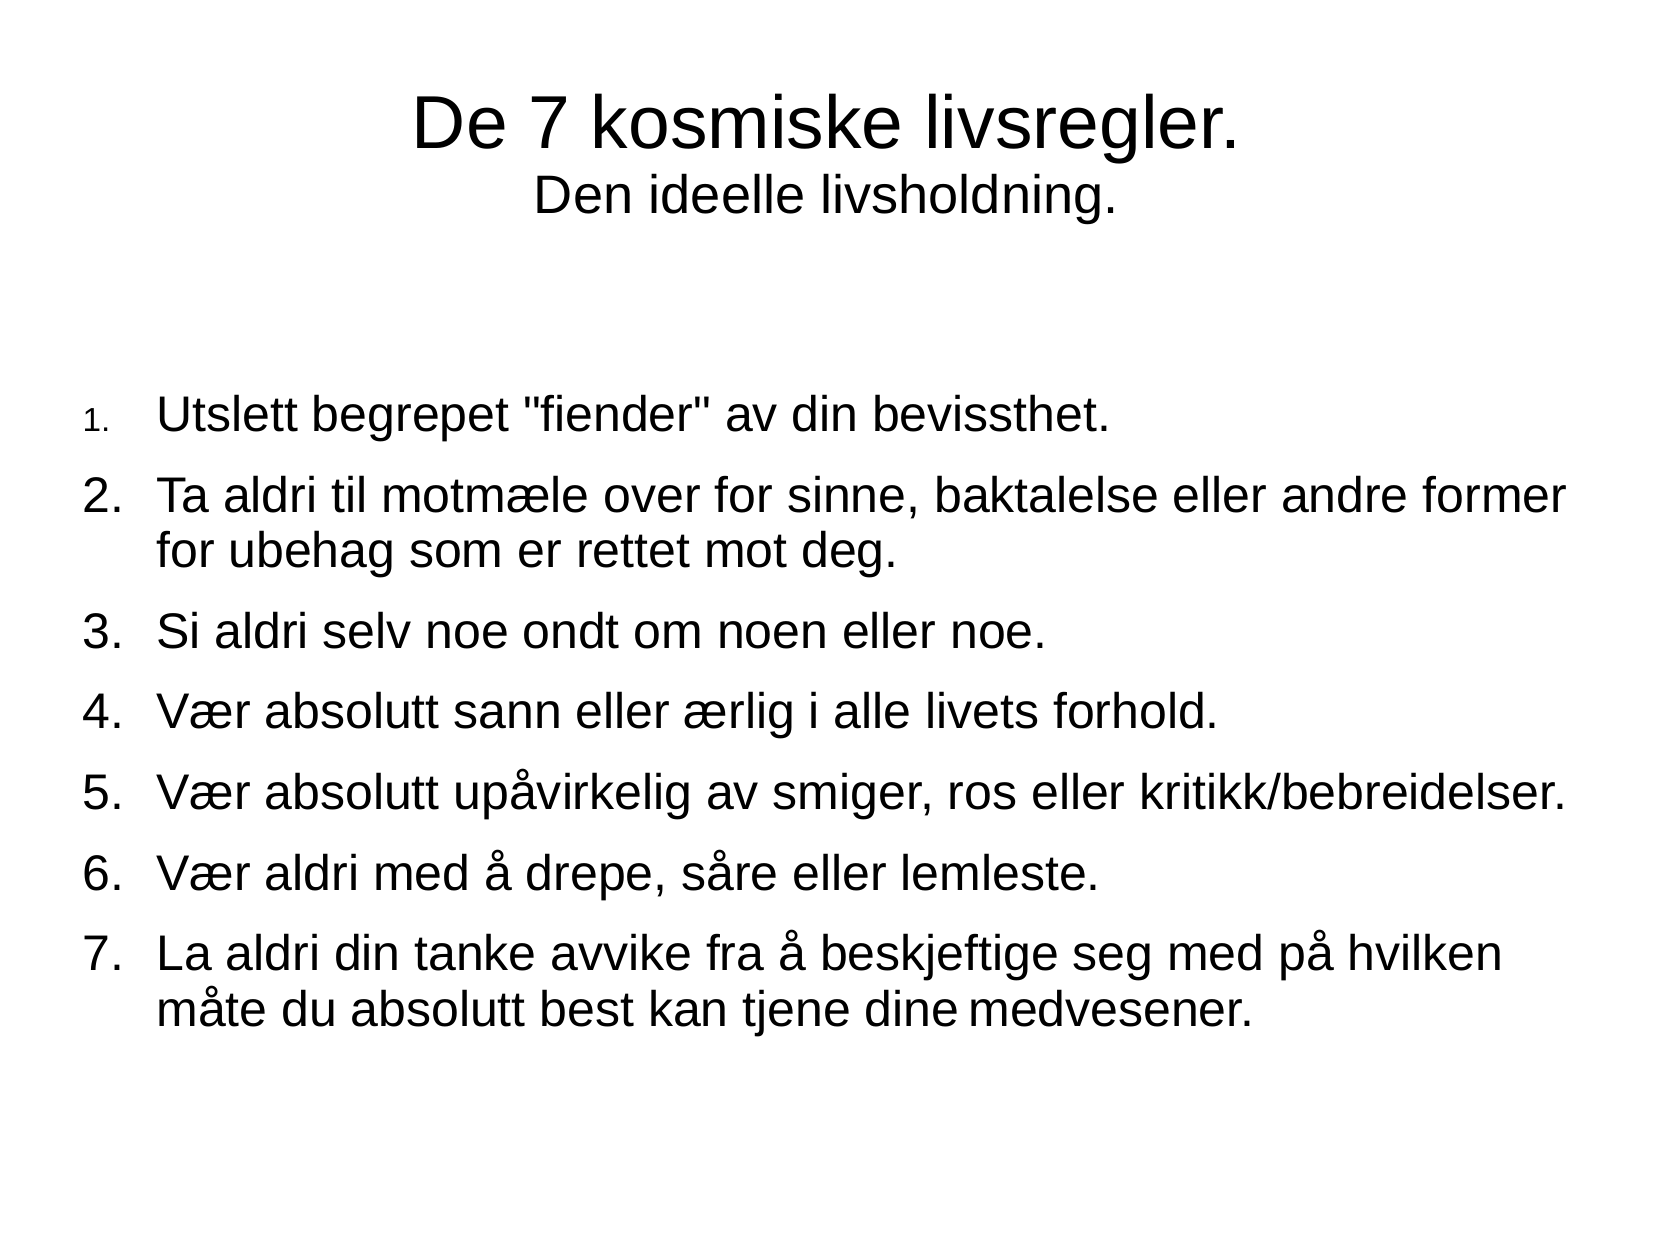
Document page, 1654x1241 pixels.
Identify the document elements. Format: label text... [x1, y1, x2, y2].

subtitle 1. Utslett begrepet "fiender" av din bevissthet. 2. Ta aldri til motmæle over for sinne, baktalelse eller andre former for ubehag som er rettet mot deg. 3. Si aldri selv noe ondt om noen eller noe. 4. Vær absolutt sann eller ærlig i alle livets forhold. 5. Vær absolutt upåvirkelig av smiger, ros eller kritikk/bebreidelser. 6. Vær aldri med å drepe, såre eller lemleste. 7. La aldri din tanke avvike fra å beskjeftige seg med på hvilken måte du absolutt best kan tjene dine medvesener. [82, 262, 1607, 1037]
title De 7 kosmiske livsregler. Den ideelle livsholdning. [82, 49, 1571, 257]
